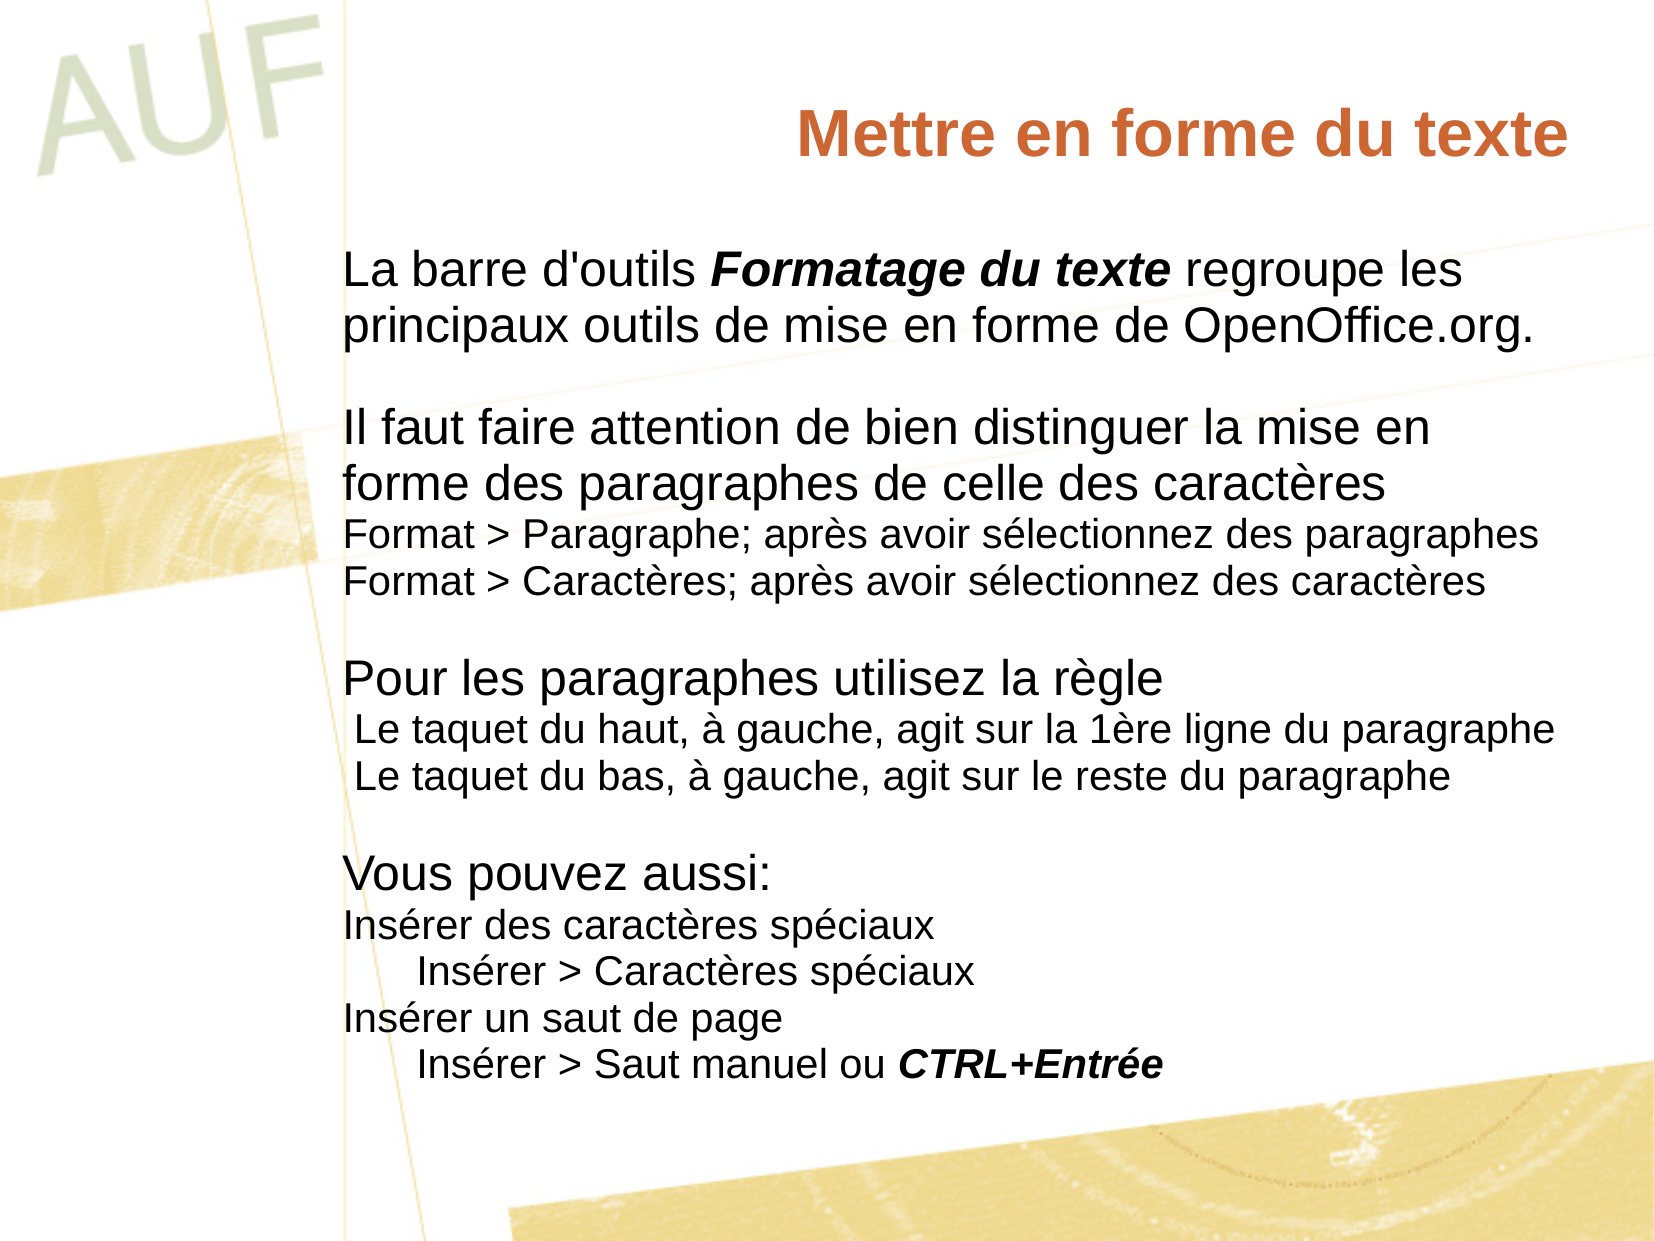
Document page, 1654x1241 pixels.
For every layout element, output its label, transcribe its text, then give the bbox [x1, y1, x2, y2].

picture [0, 0, 1654, 1241]
title Mettre en forme du texte [324, 59, 1571, 207]
subtitle La barre d'outils Formatage du texte regroupe les principaux outils de mise en forme de OpenOffice.org. Il faut faire attention de bien distinguer la mise en forme des paragraphes de celle des caractères Format > Paragraphe; après avoir sélectionnez des paragraphes Format > Caractères; après avoir sélectionnez des caractères Pour les paragraphes utilisez la règle Le taquet du haut, à gauche, agit sur la 1ère ligne du paragraphe Le taquet du bas, à gauche, agit sur le reste du paragraphe Vous pouvez aussi: Insérer des caractères spéciaux Insérer > Caractères spéciaux Insérer un saut de page Insérer > Saut manuel ou CTRL+Entrée [324, 236, 1571, 1093]
